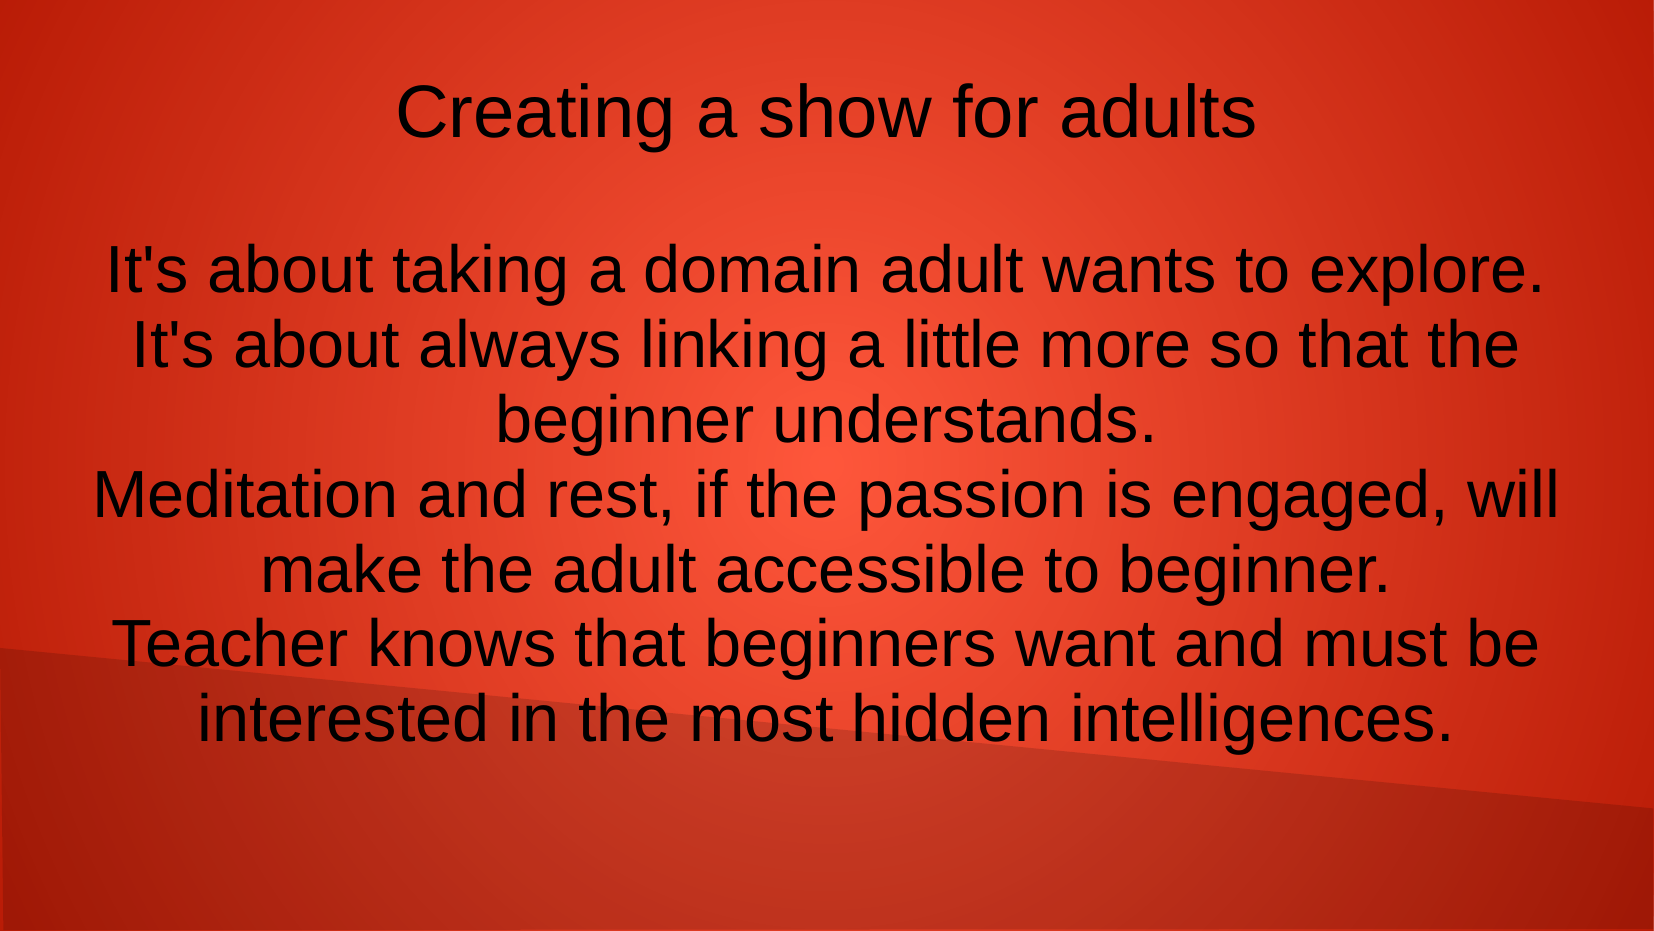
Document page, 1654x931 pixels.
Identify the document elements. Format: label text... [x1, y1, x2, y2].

title Creating a show for adults [82, 35, 1571, 157]
subtitle It's about taking a domain adult wants to explore. It's about always linking a little more so that the beginner understands. Meditation and rest, if the passion is engaged, will make the adult accessible to beginner. Teacher knows that beginners want and must be interested in the most hidden intelligences. [82, 157, 1571, 831]
